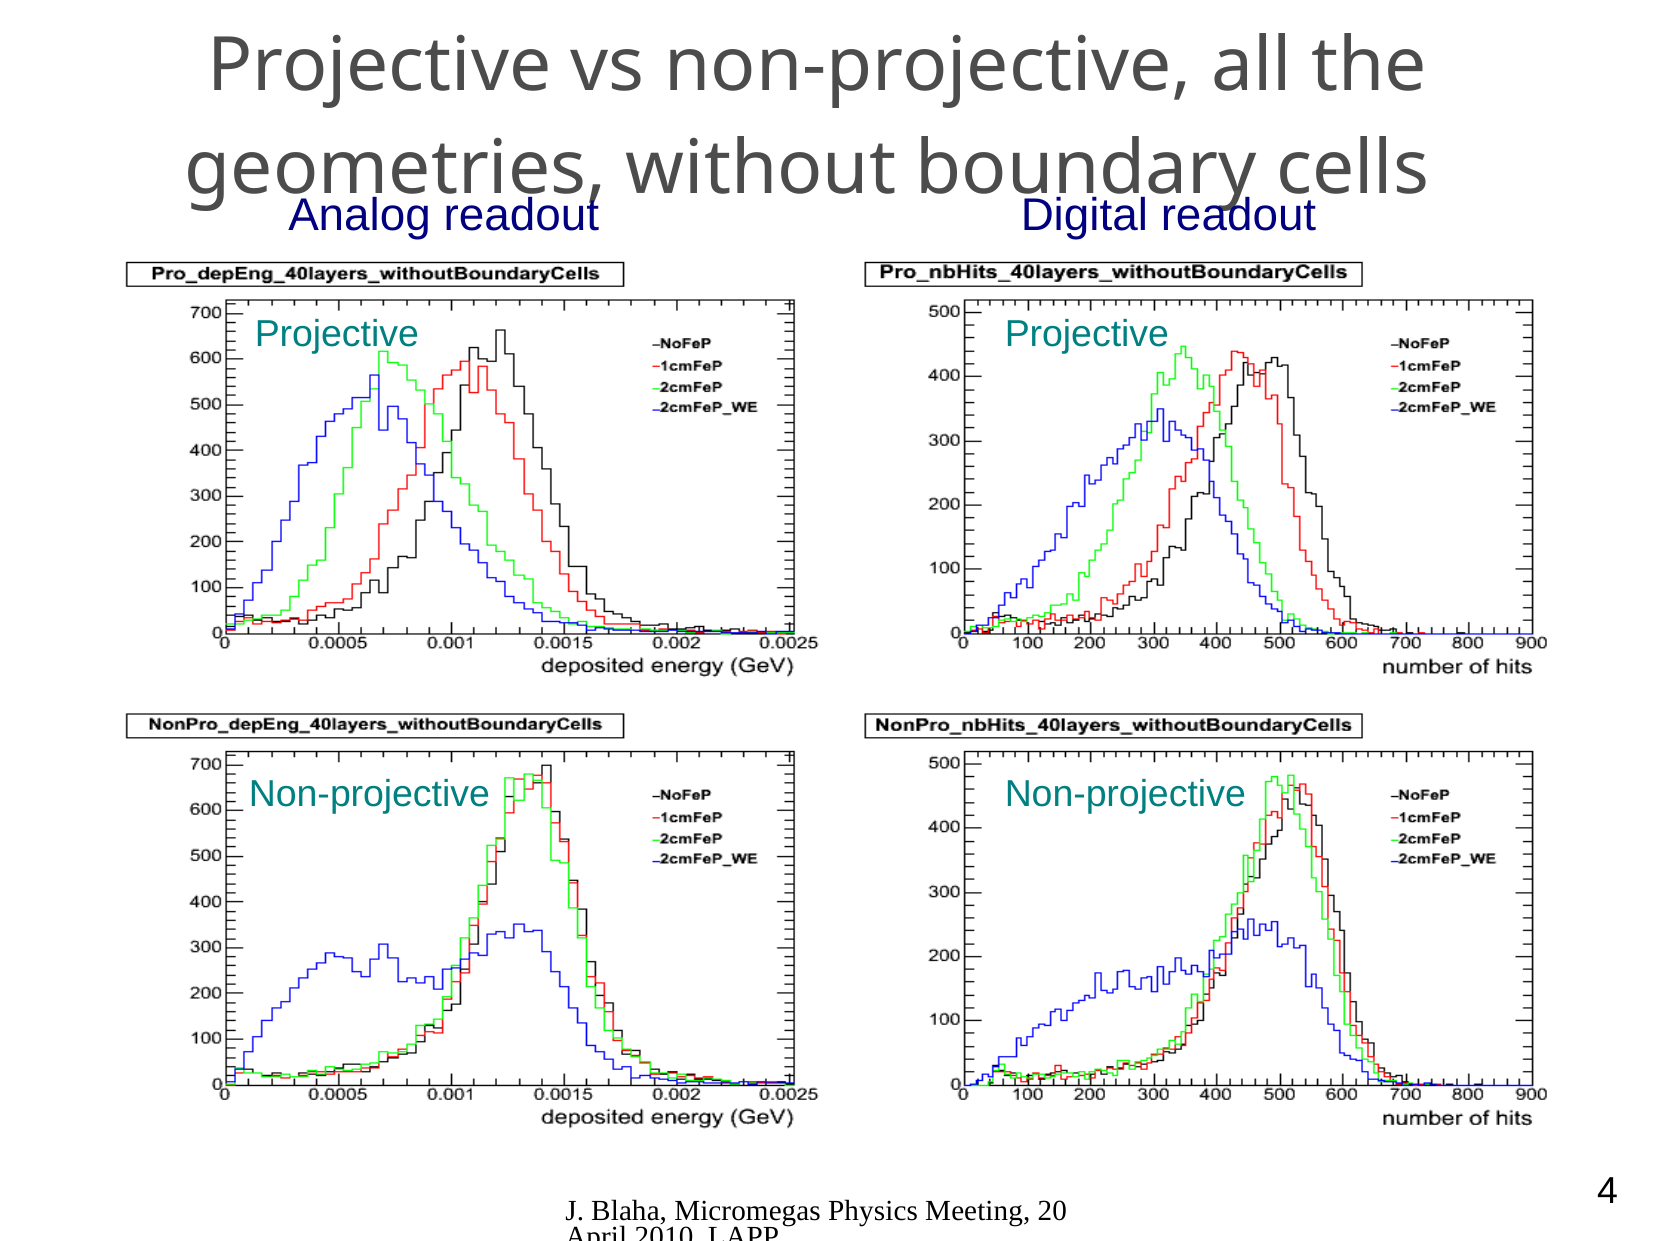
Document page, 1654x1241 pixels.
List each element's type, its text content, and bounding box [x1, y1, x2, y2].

text_box Projective [240, 304, 434, 362]
text_box Analog readout [273, 181, 666, 248]
title Projective vs non-projective, all the geometries, without boundary cells [0, 18, 1635, 208]
text_box 4 [1582, 1161, 1633, 1219]
text_box Non-projective [234, 765, 505, 823]
text_box Non-projective [990, 765, 1261, 823]
picture [107, 252, 1584, 1155]
text_box Projective [990, 304, 1184, 362]
text_box Digital readout [1006, 181, 1369, 248]
